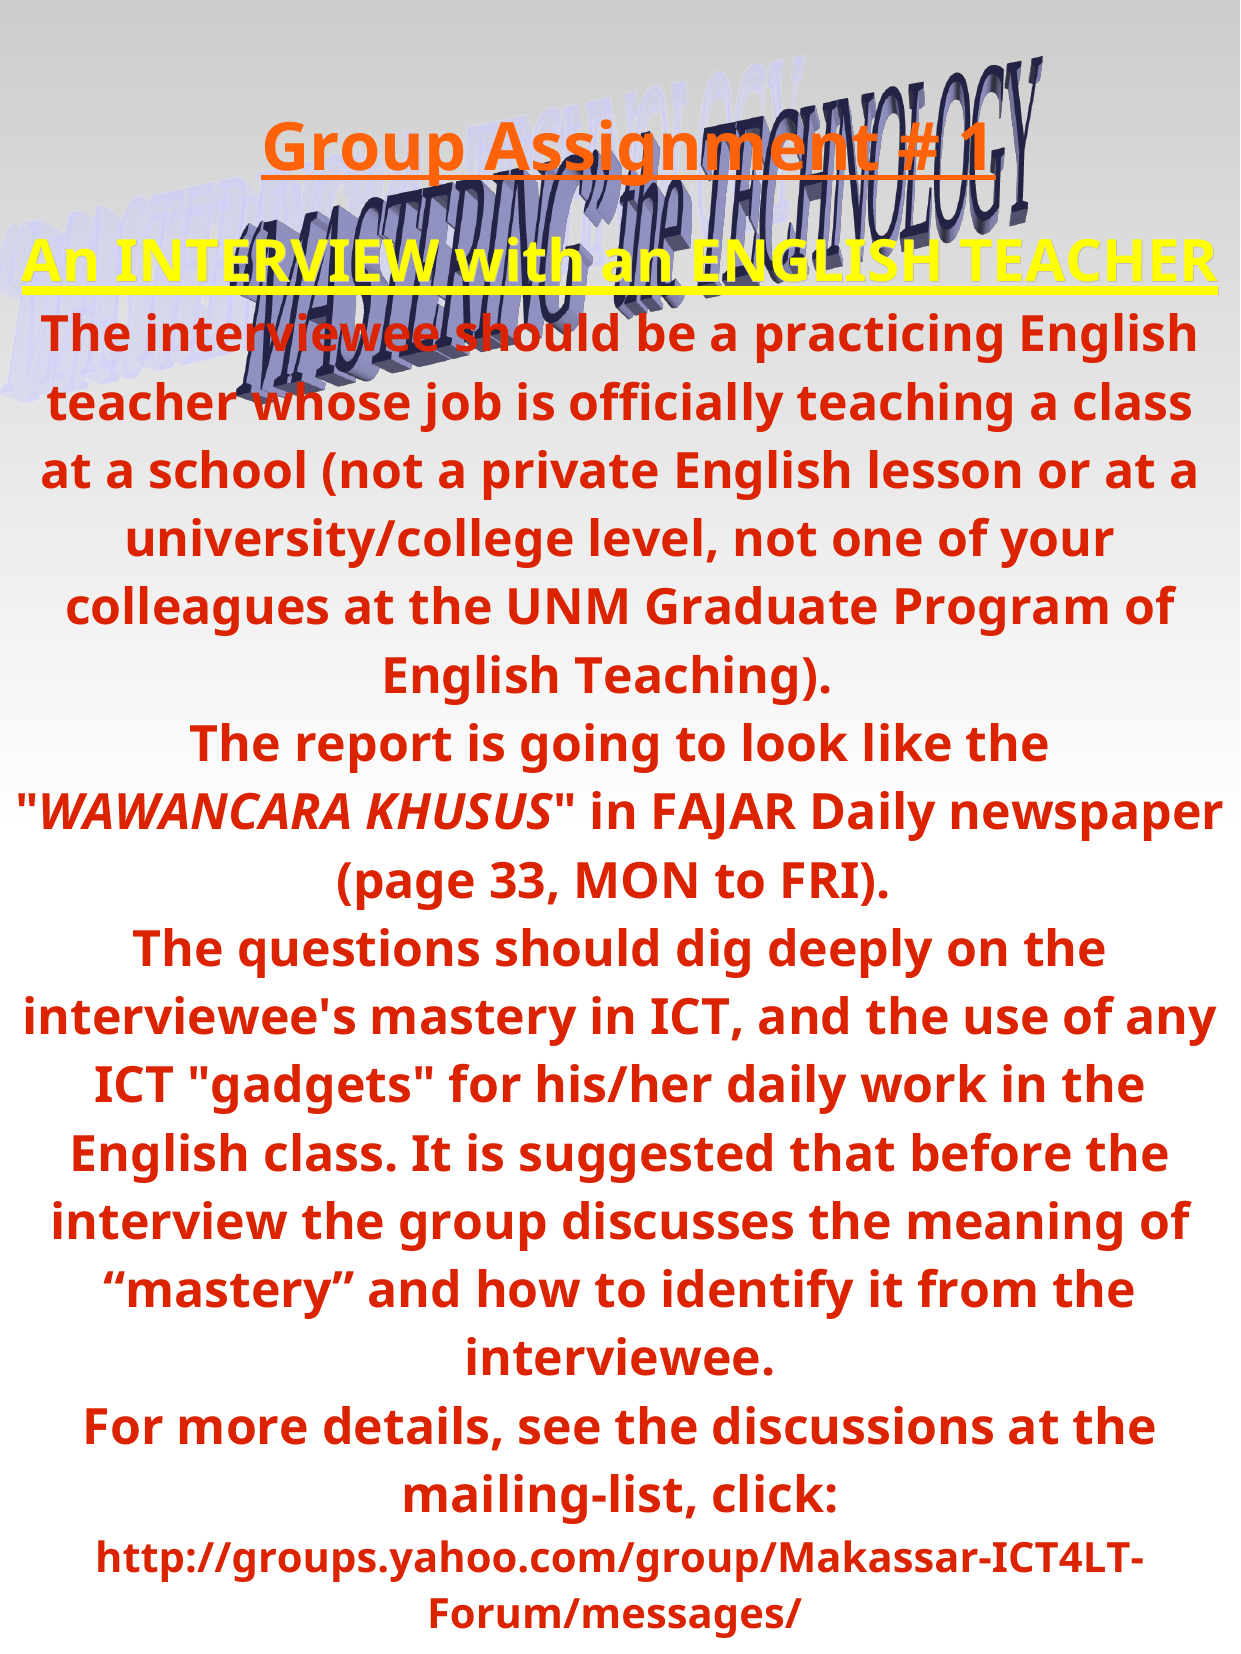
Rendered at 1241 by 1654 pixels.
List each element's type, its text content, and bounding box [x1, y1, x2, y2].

list Group Assignment # 1 An INTERVIEW with an ENGLISH TEACHER The interviewee should be a practicing English teacher whose job is officially teaching a class at a school (not a private English lesson or at a university/college level, not one of your colleagues at the UNM Graduate Program of English Teaching). The report is going to look like the "WAWANCARA KHUSUS" in FAJAR Daily newspaper (page 33, MON to FRI). The questions should dig deeply on the interviewee's mastery in ICT, and the use of any ICT "gadgets" for his/her daily work in the English class. It is suggested that before the interview the group discusses the meaning of “mastery” and how to identify it from the interviewee. For more details, see the discussions at the mailing-list, click: http://groups.yahoo.com/group/Makassar-ICT4LT-Forum/messages/ [0, 69, 1241, 1654]
